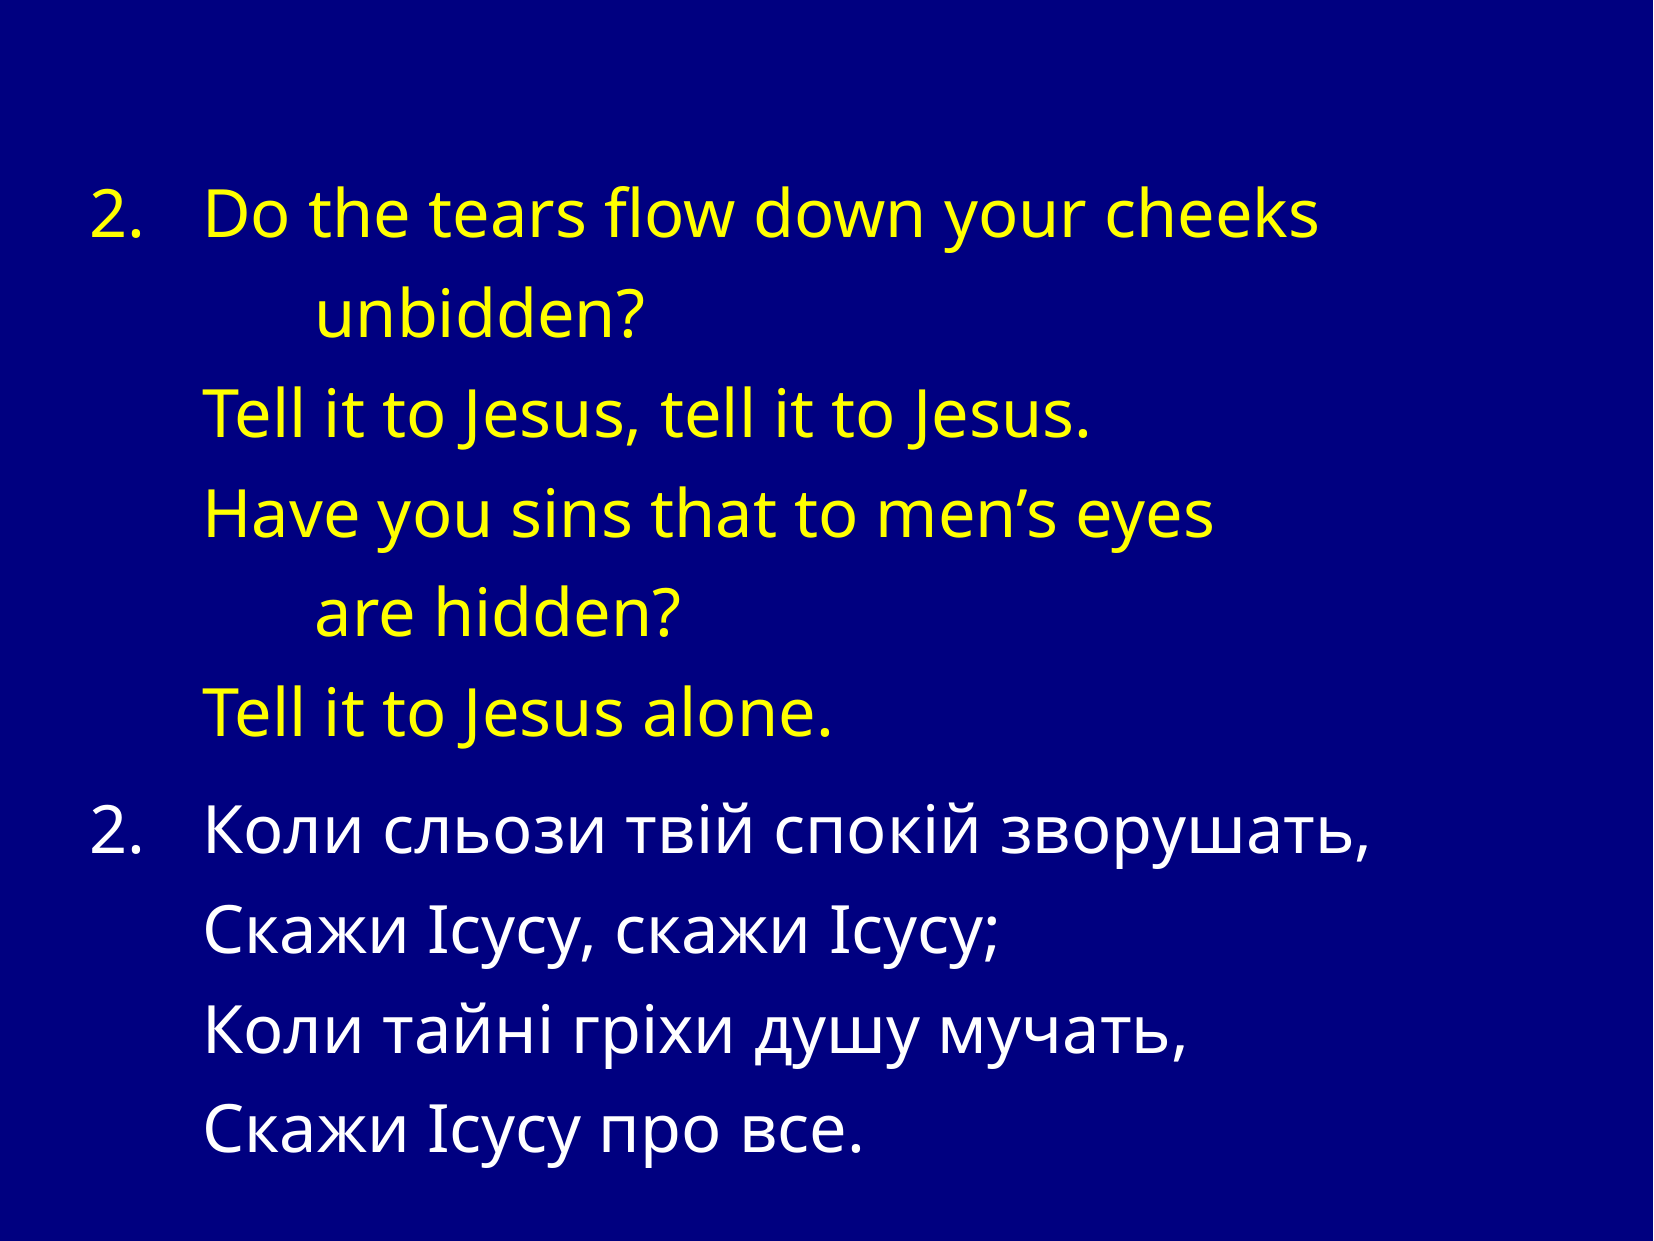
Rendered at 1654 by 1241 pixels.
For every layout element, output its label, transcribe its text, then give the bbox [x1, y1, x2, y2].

text_box 2. Коли сльози твій спокій зворушать, Скажи Ісусу, скажи Ісусу; Коли тайні гріхи душу мучать, Скажи Ісусу про все. [75, 675, 1576, 1163]
text_box 2. Do the tears flow down your cheeks unbidden? Tell it to Jesus, tell it to Jesus. Have you sins that to men’s eyes are hidden? Tell it to Jesus alone. [75, 150, 1651, 713]
